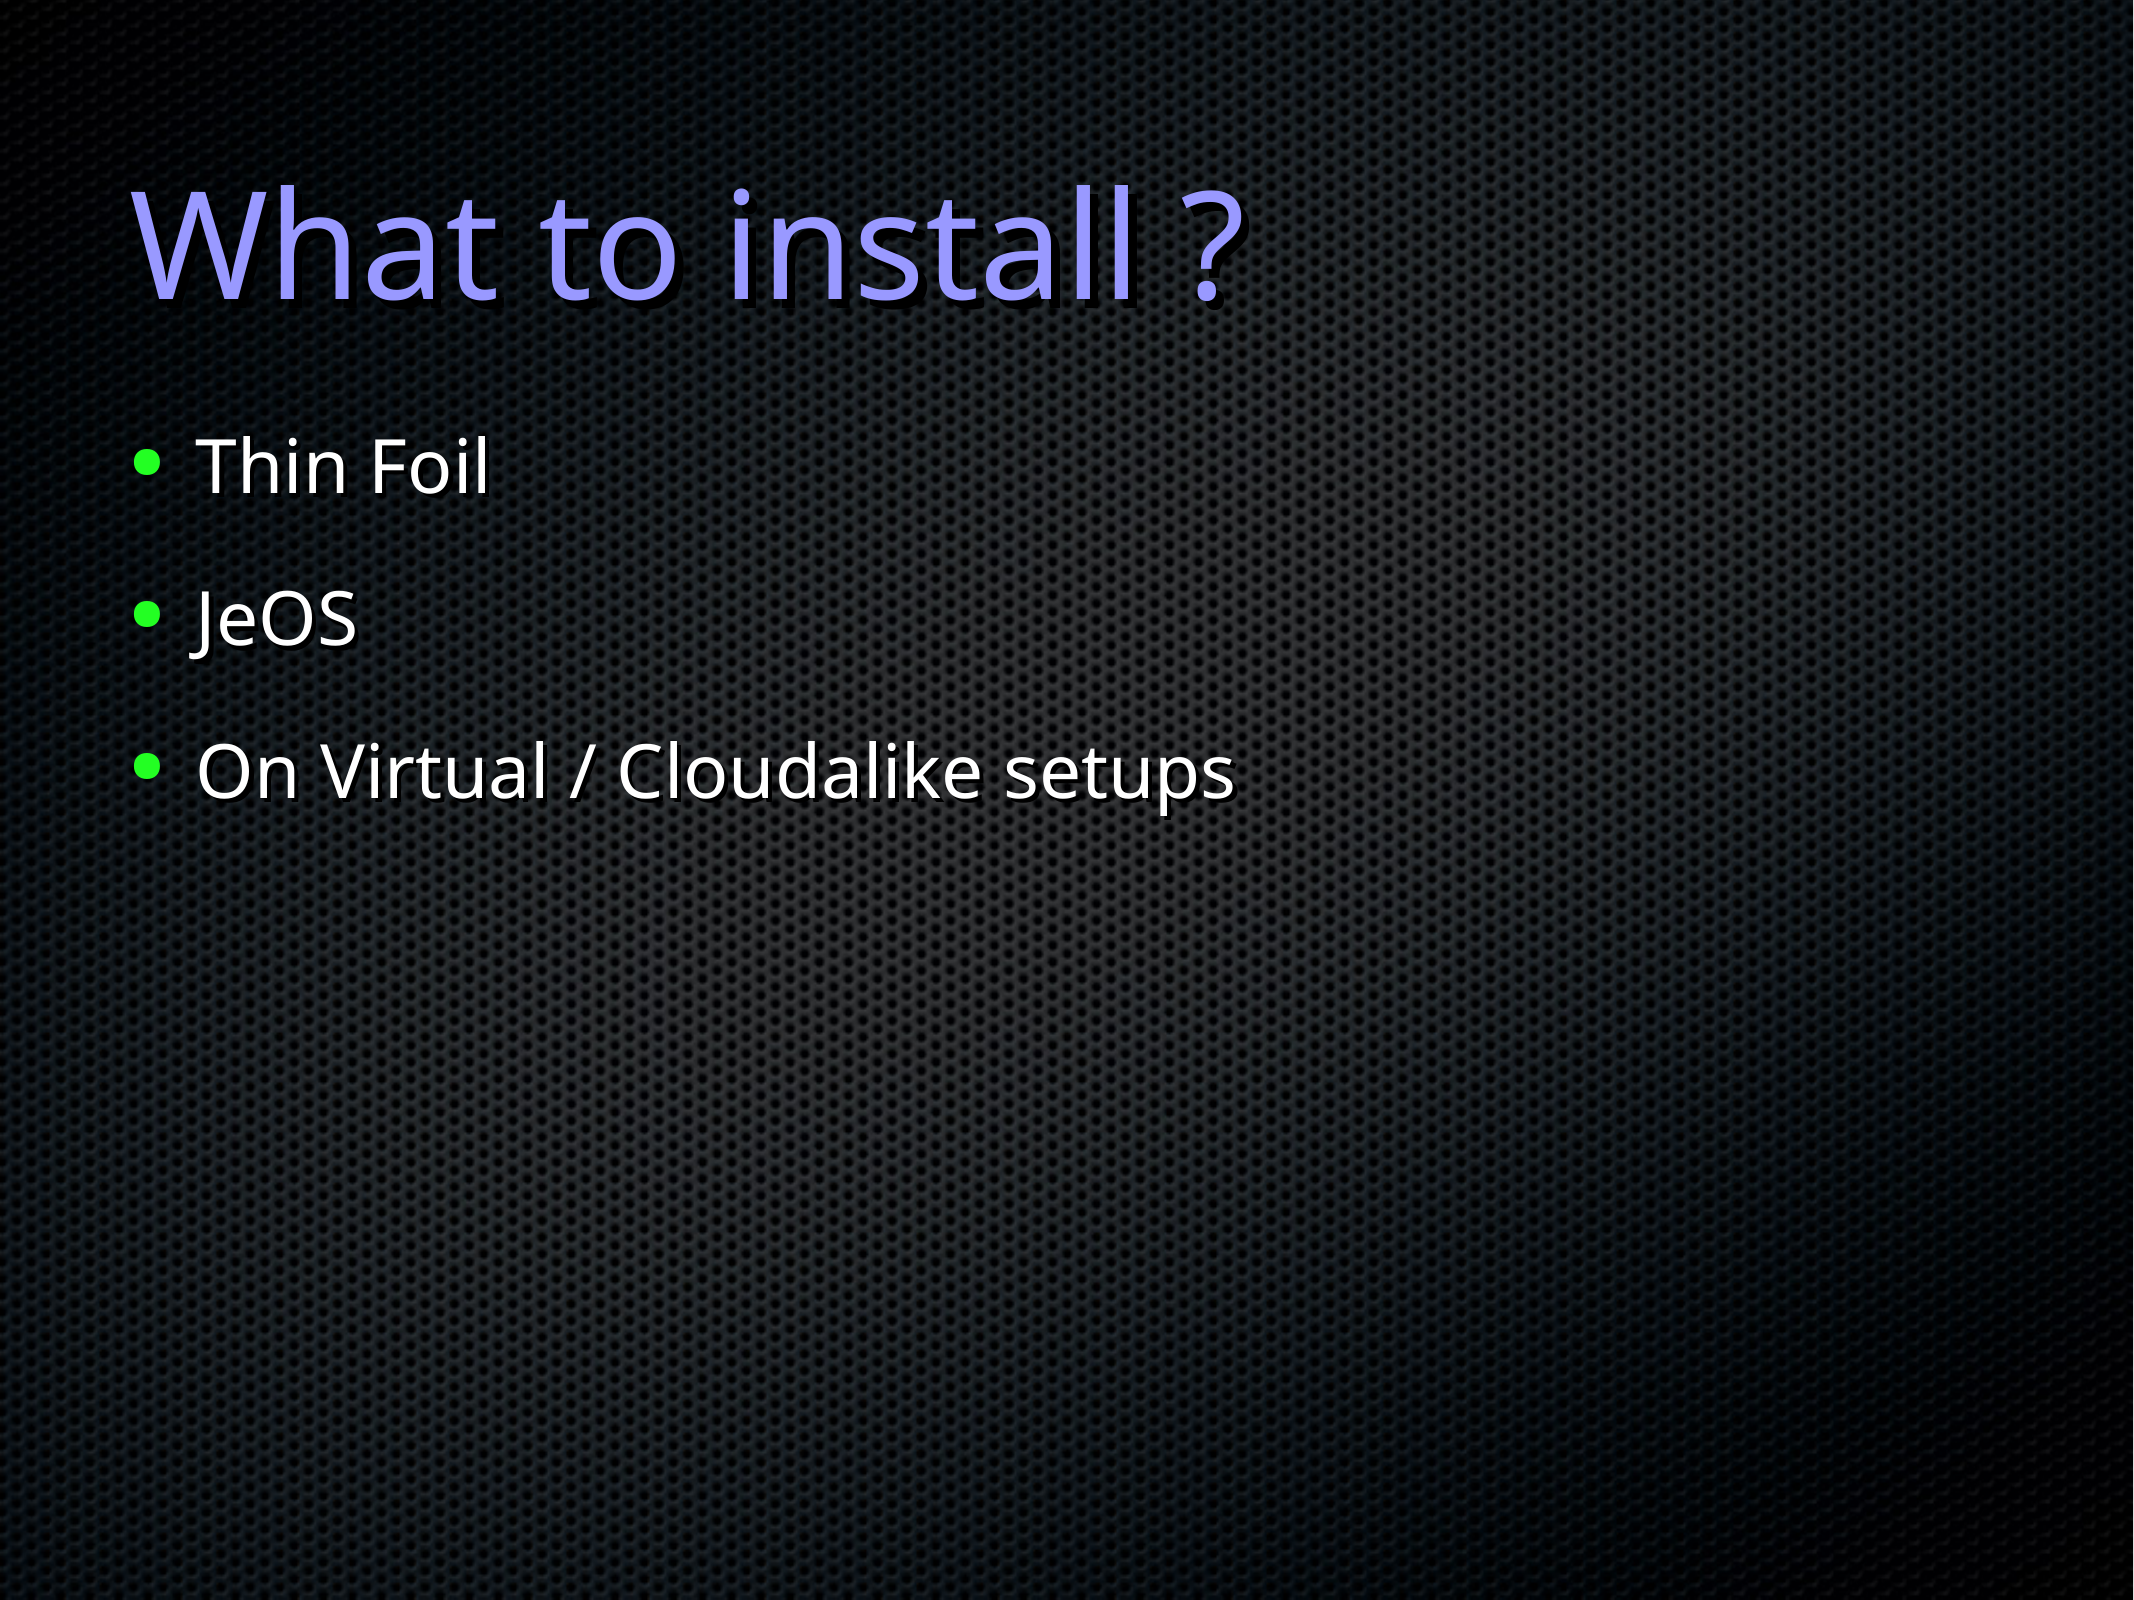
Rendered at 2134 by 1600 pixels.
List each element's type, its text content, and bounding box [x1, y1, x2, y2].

list Thin Foil JeOS On Virtual / Cloudalike setups [129, 413, 2005, 1522]
title What to install ? [129, 49, 2005, 413]
picture [0, 0, 2134, 1600]
